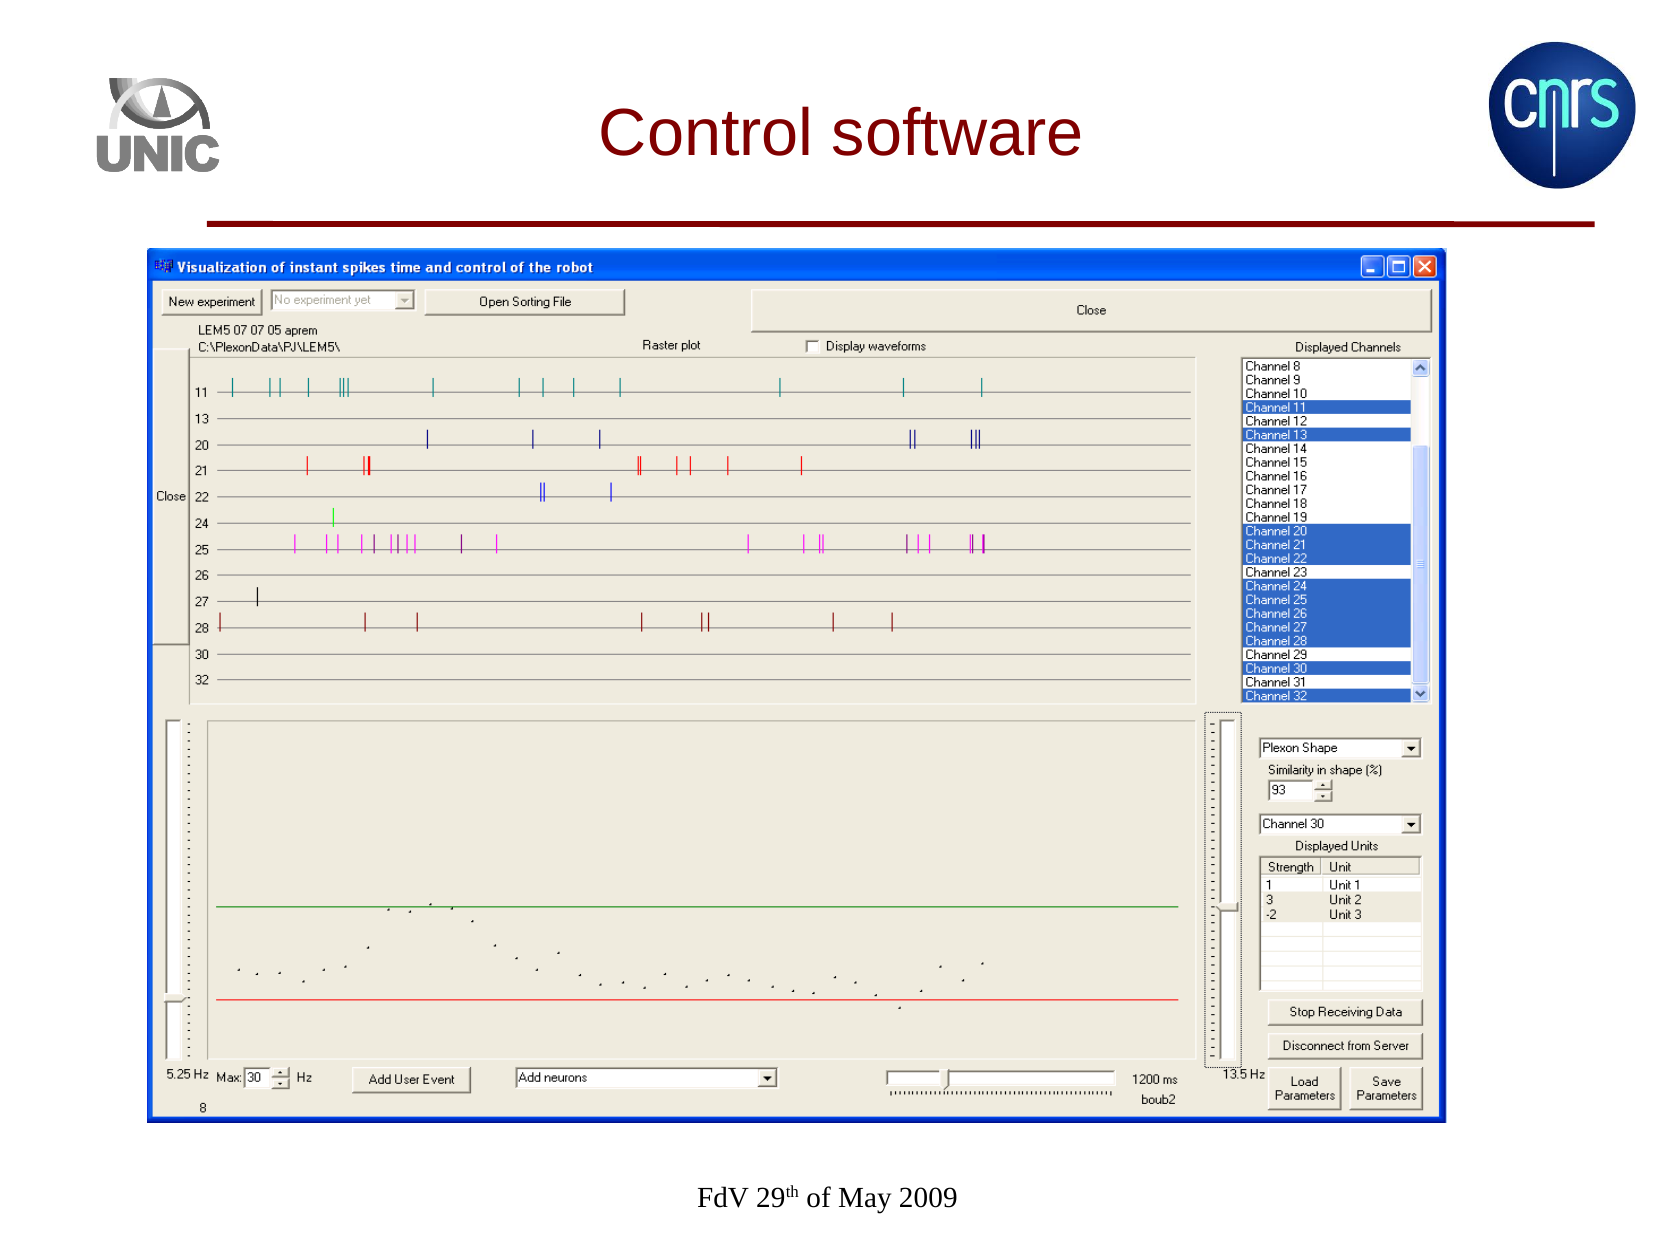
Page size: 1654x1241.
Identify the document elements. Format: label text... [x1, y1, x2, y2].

picture [1488, 41, 1636, 189]
picture [147, 248, 1447, 1123]
text_box Control software [206, 88, 1477, 207]
picture [89, 65, 226, 187]
text_box FdV 29th of May 2009 [565, 1180, 1090, 1215]
